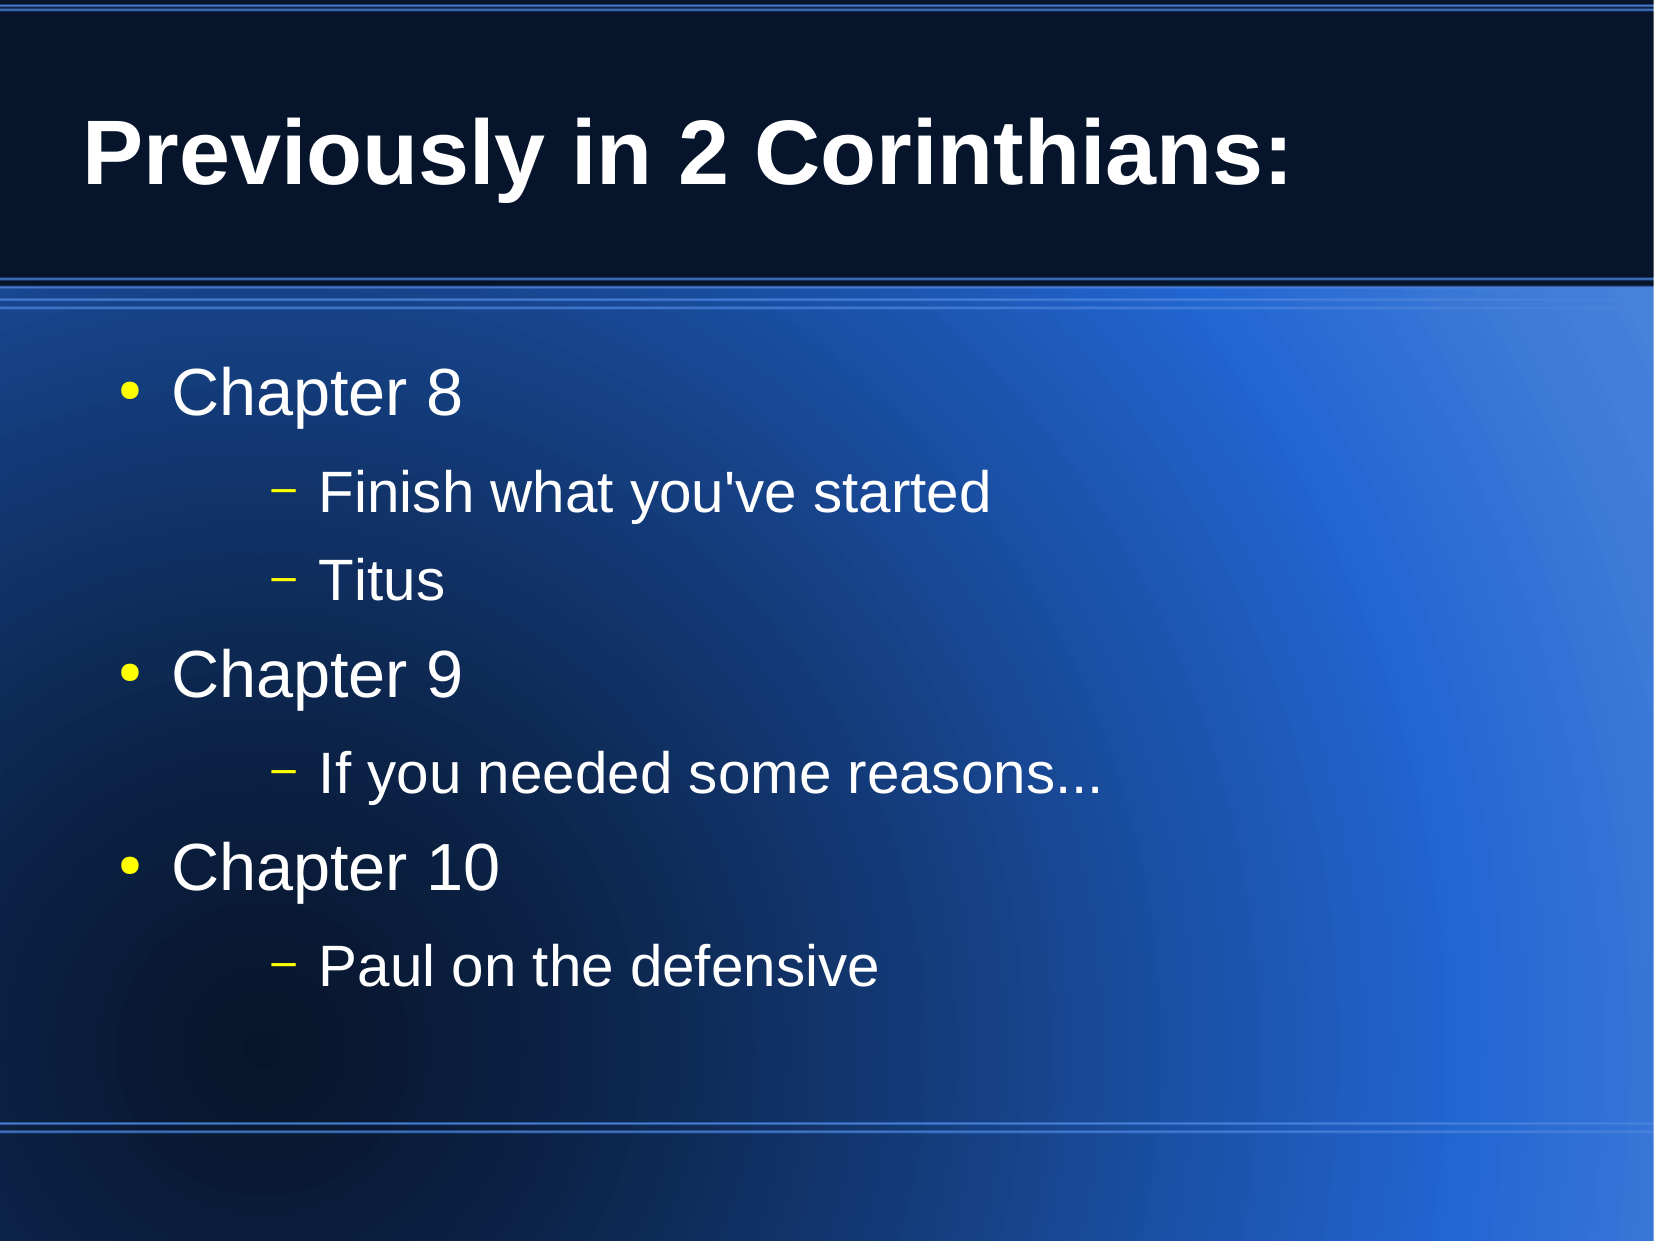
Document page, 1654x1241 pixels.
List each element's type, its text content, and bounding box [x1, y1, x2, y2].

picture [0, 0, 1654, 1241]
title Previously in 2 Corinthians: [82, 56, 1571, 250]
list Chapter 8 Finish what you've started Titus Chapter 9 If you needed some reasons... Chapter 10 Paul on the defensive [82, 355, 1571, 1159]
